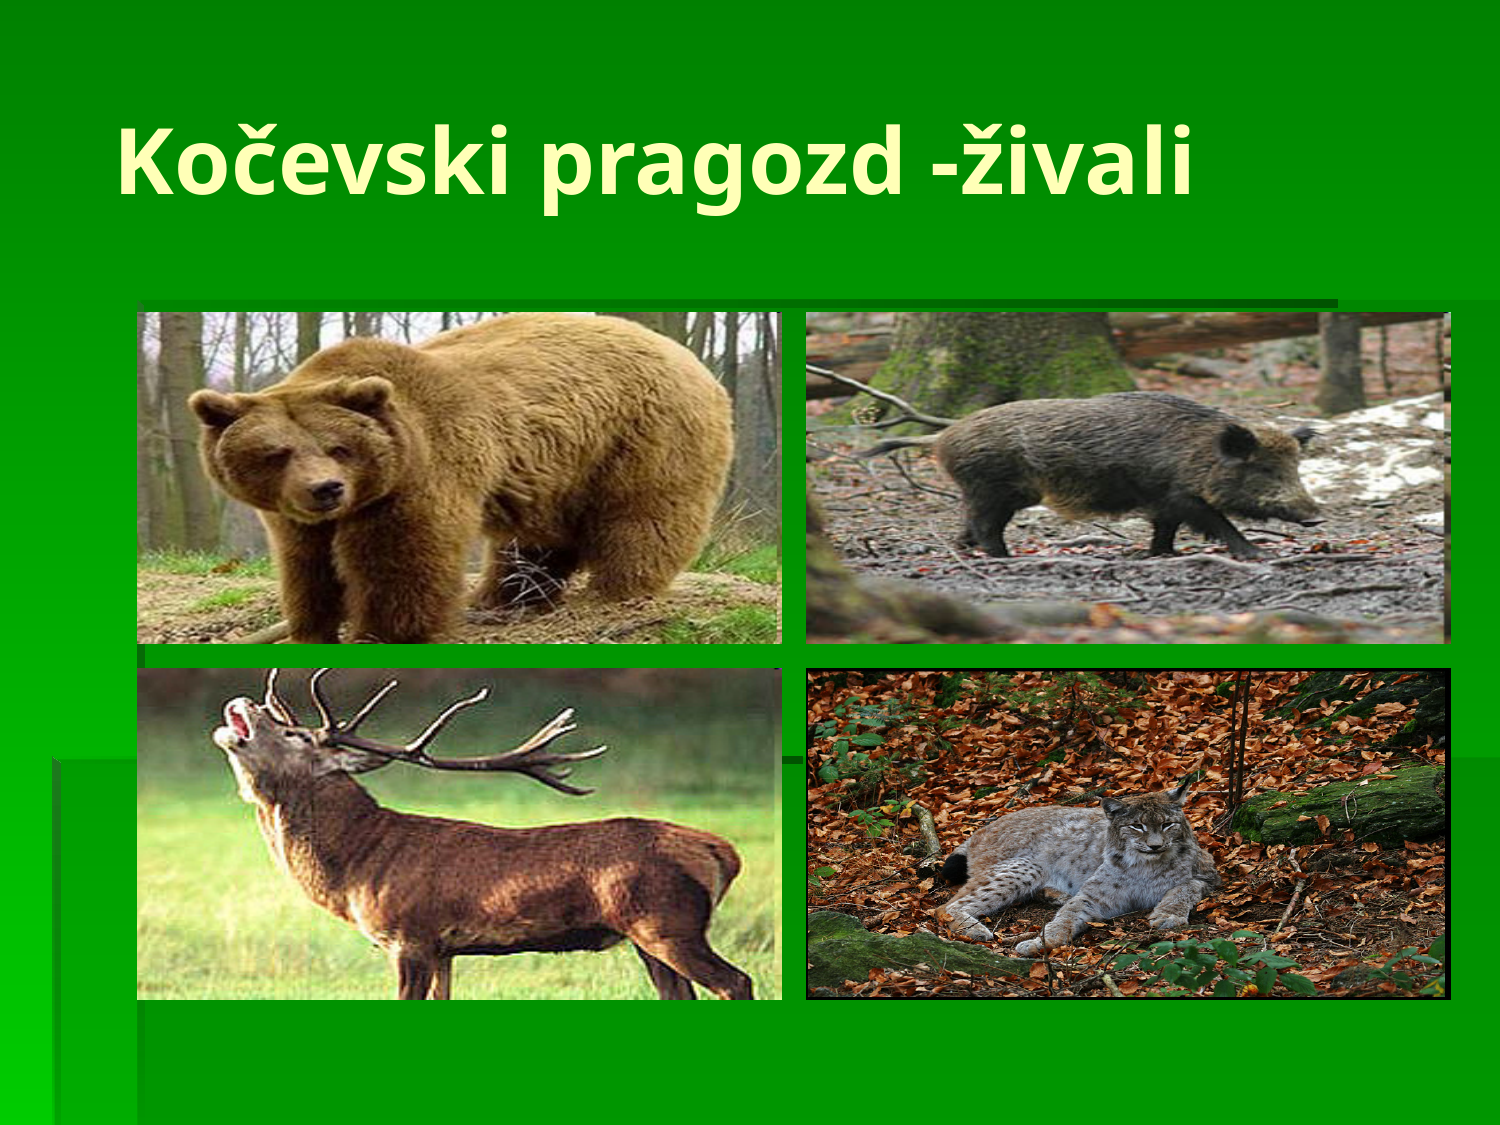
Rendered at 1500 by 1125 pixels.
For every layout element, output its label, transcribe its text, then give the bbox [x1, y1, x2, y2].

picture [137, 668, 782, 1000]
title Kočevski pragozd -živali [75, 40, 1451, 275]
picture [806, 668, 1451, 1000]
picture [137, 312, 782, 644]
picture [806, 312, 1451, 644]
